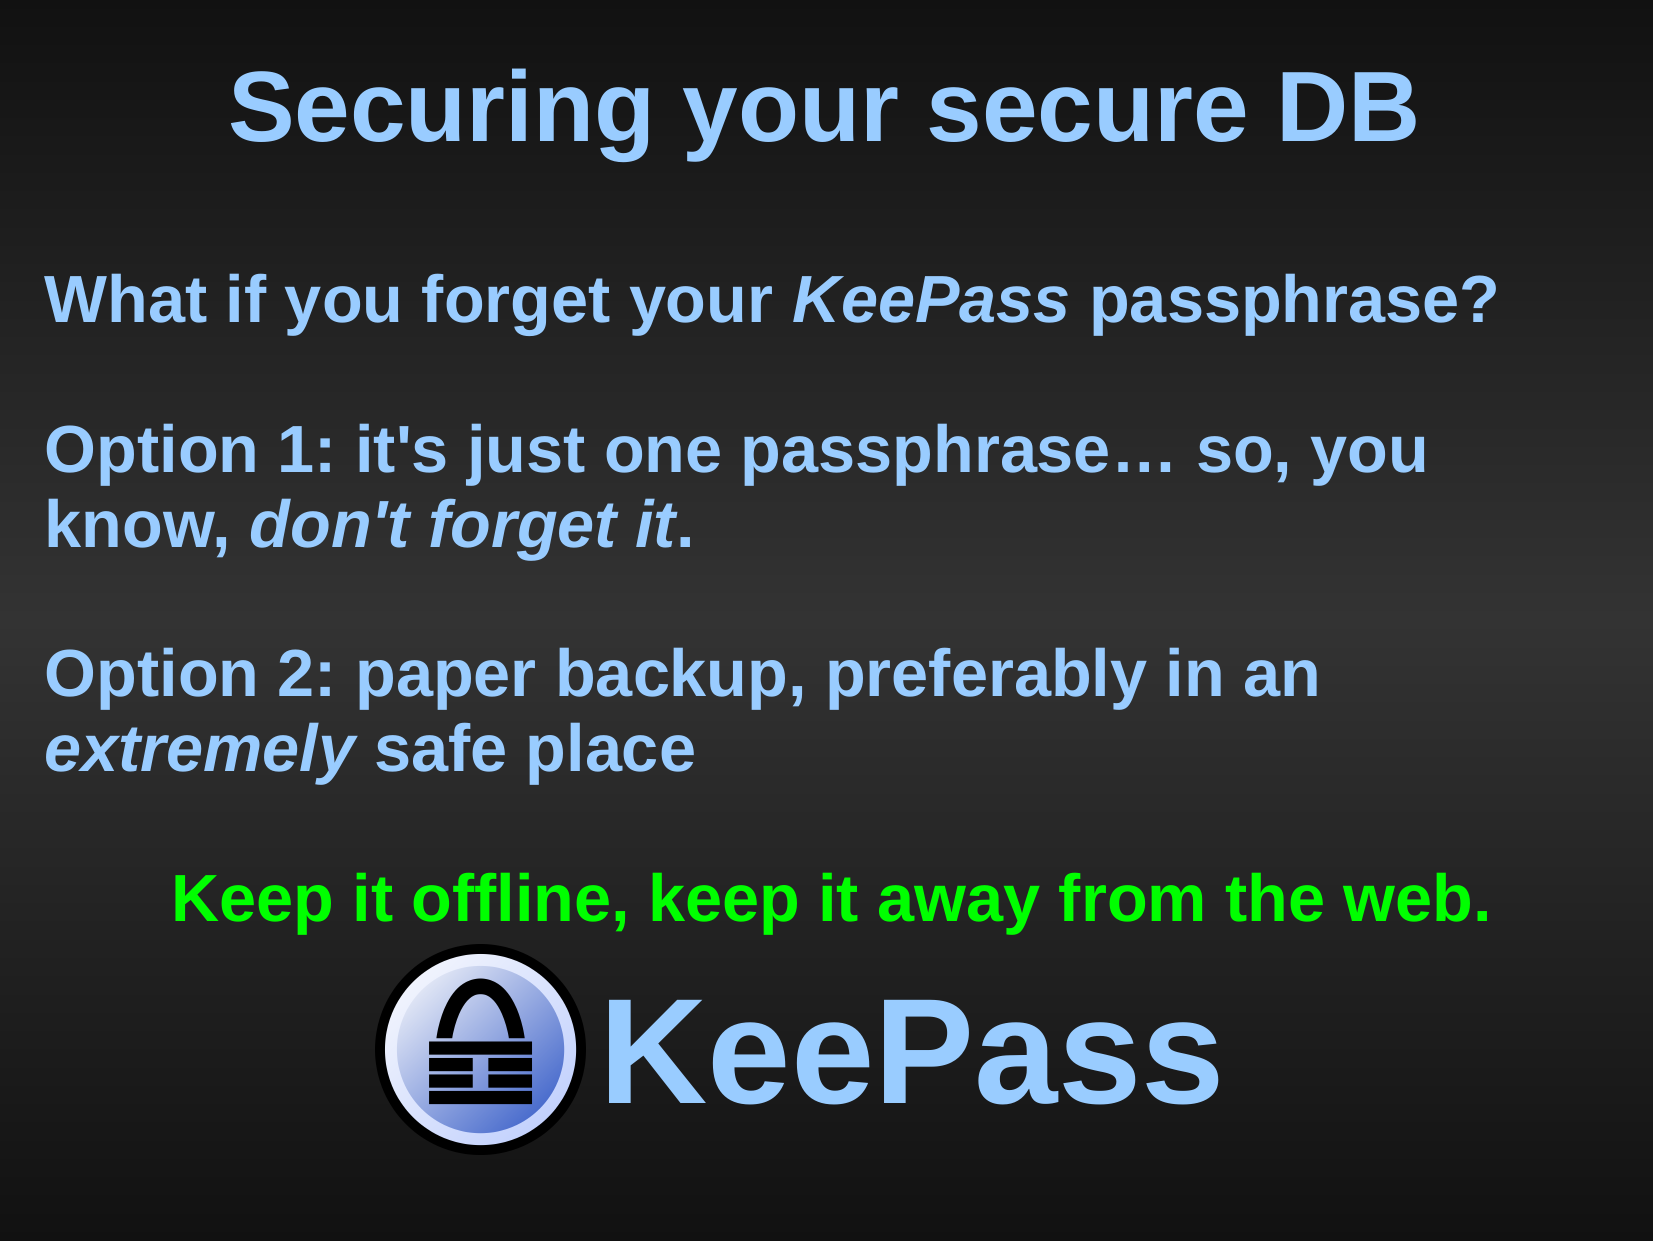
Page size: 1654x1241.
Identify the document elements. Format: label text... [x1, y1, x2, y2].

title Securing your secure DB [0, 2, 1651, 211]
text_box What if you forget your KeePass passphrase? Option 1: it's just one passphrase… so, you know, don't forget it. Option 2: paper backup, preferably in an extremely safe place Keep it offline, keep it away from the web. [30, 255, 1636, 1003]
text_box KeePass [585, 960, 1336, 1143]
picture [375, 944, 586, 1156]
